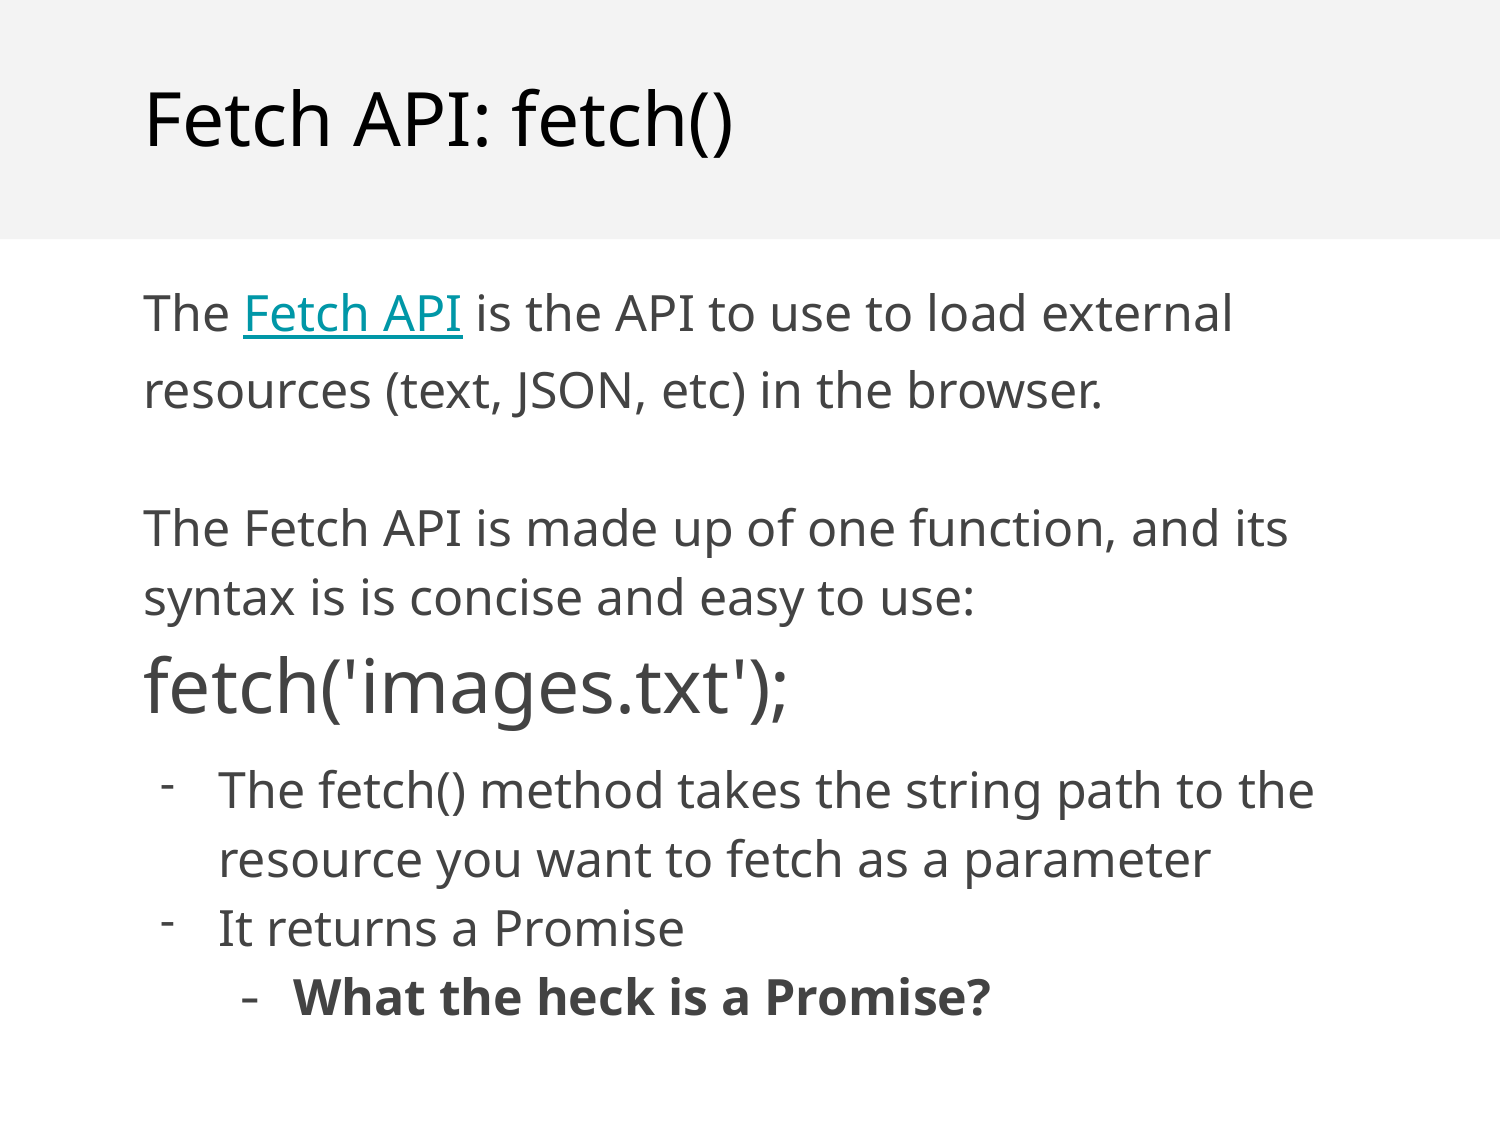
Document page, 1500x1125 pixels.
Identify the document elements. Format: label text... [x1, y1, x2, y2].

list The Fetch API is the API to use to load external resources (text, JSON, etc) in the browser. The Fetch API is made up of one function, and its syntax is is concise and easy to use: fetch('images.txt'); The fetch() method takes the string path to the resource you want to fetch as a parameter It returns a Promise What the heck is a Promise? [128, 255, 1372, 1004]
title Fetch API: fetch() [128, 56, 1372, 183]
